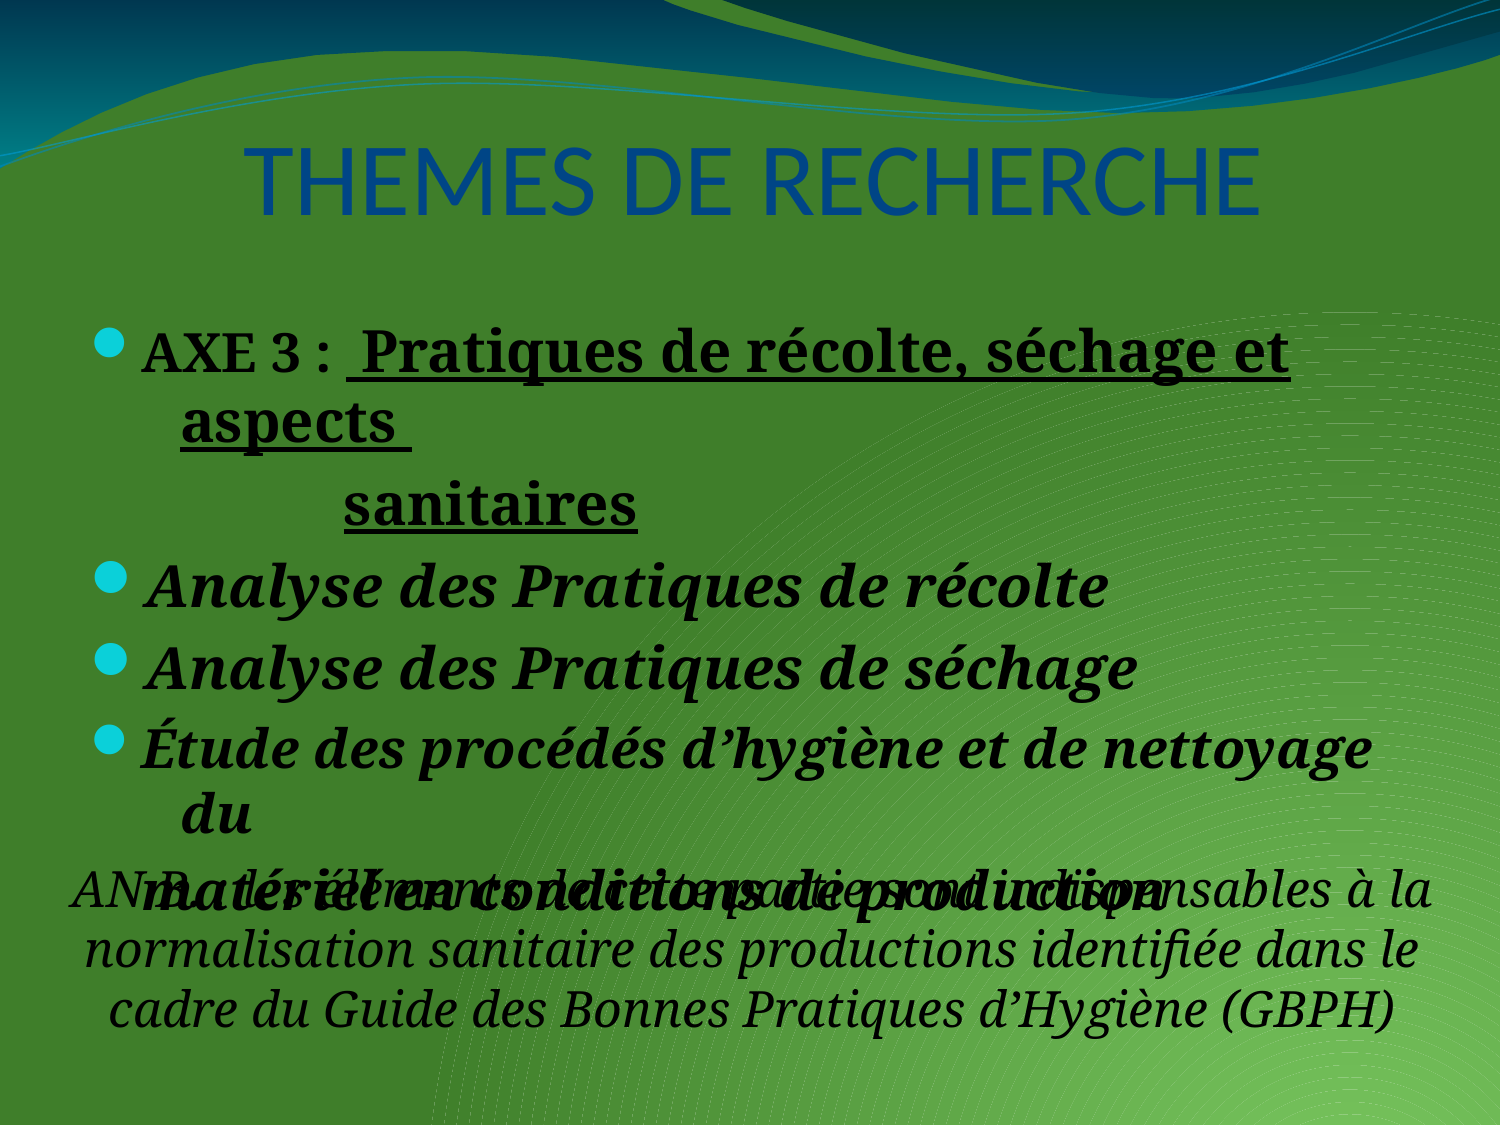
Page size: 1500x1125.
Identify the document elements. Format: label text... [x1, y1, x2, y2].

picture [65, 138, 79, 143]
list AXE 3 : Pratiques de récolte, séchage et aspects sanitaires Analyse des Pratiques de récolte Analyse des Pratiques de séchage Étude des procédés d’hygiène et de nettoyage du matériel en conditions de production [75, 307, 1426, 857]
title THEMES DE RECHERCHE [79, 48, 1430, 237]
text_box N.B. : les éléments de cette partie sont indispensables à la normalisation sanitaire des productions identifiée dans le cadre du Guide des Bonnes Pratiques d’Hygiène (GBPH) [30, 857, 1475, 1087]
